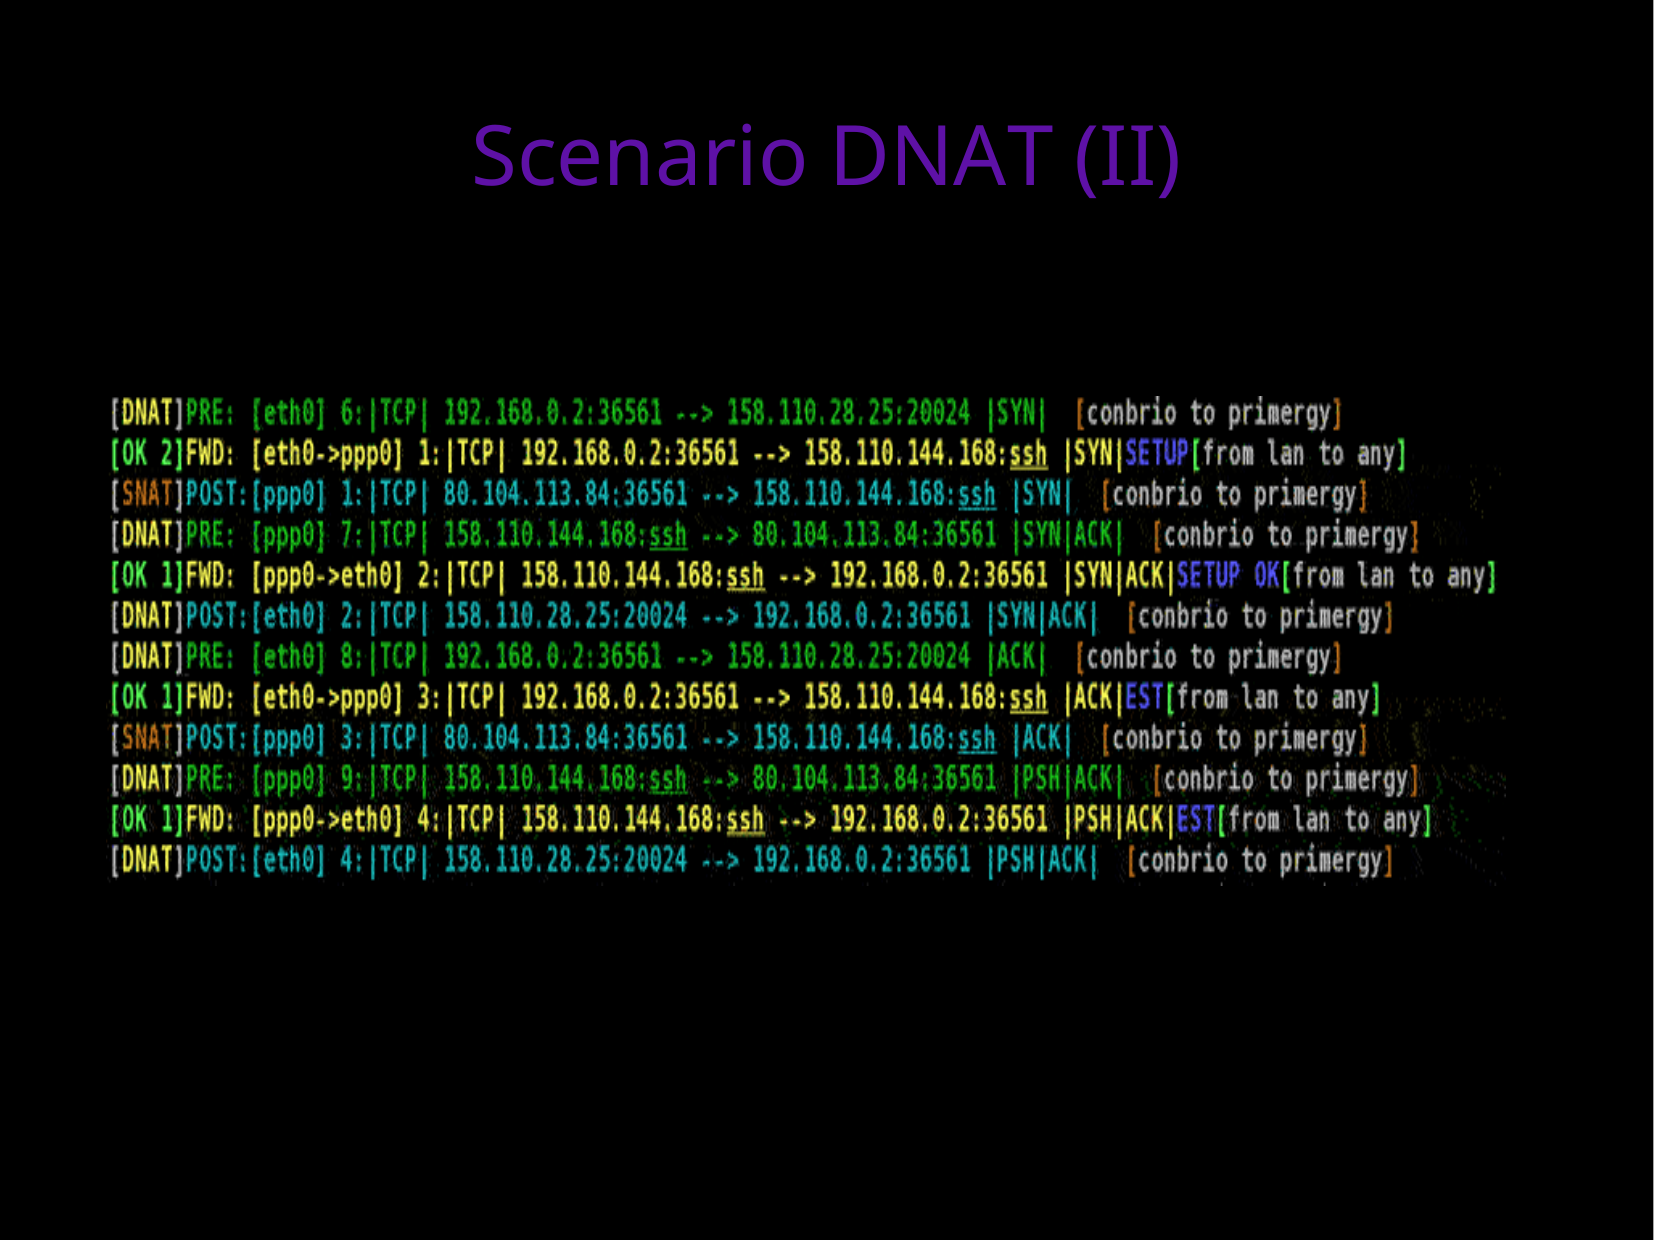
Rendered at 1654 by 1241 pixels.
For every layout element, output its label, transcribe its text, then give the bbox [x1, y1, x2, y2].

title Scenario DNAT (II) [82, 49, 1571, 257]
picture [106, 396, 1506, 886]
